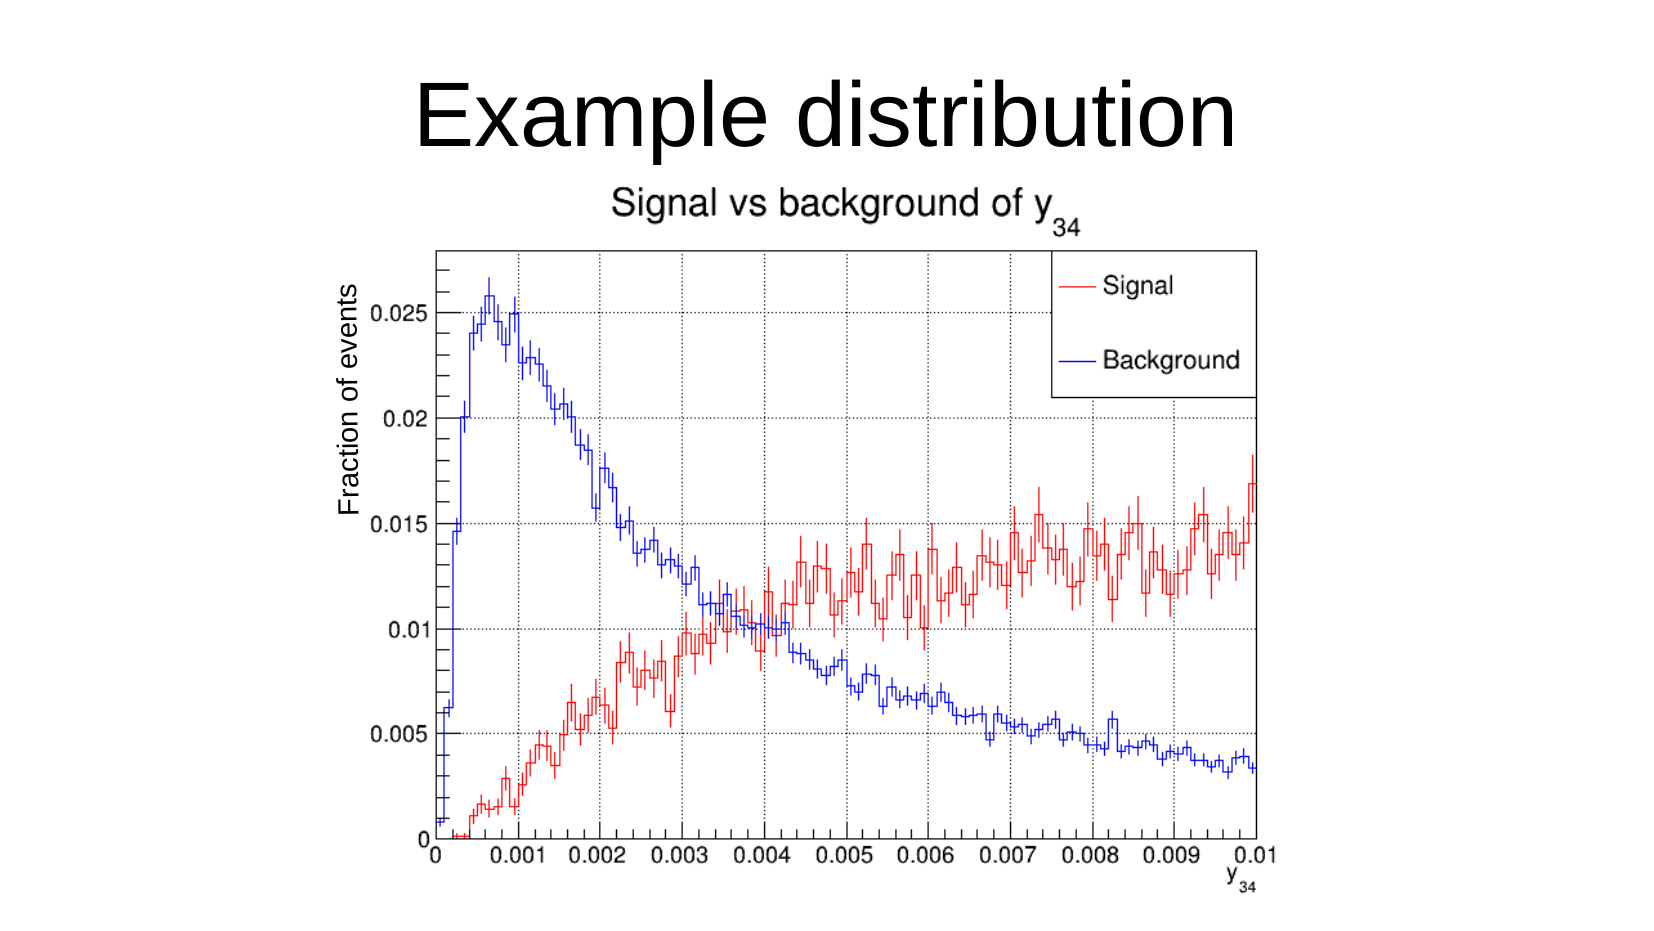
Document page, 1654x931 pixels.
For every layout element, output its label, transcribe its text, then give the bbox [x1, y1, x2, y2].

picture [354, 177, 1359, 913]
title Example distribution [82, 37, 1571, 193]
text_box Fraction of events [321, 265, 387, 532]
